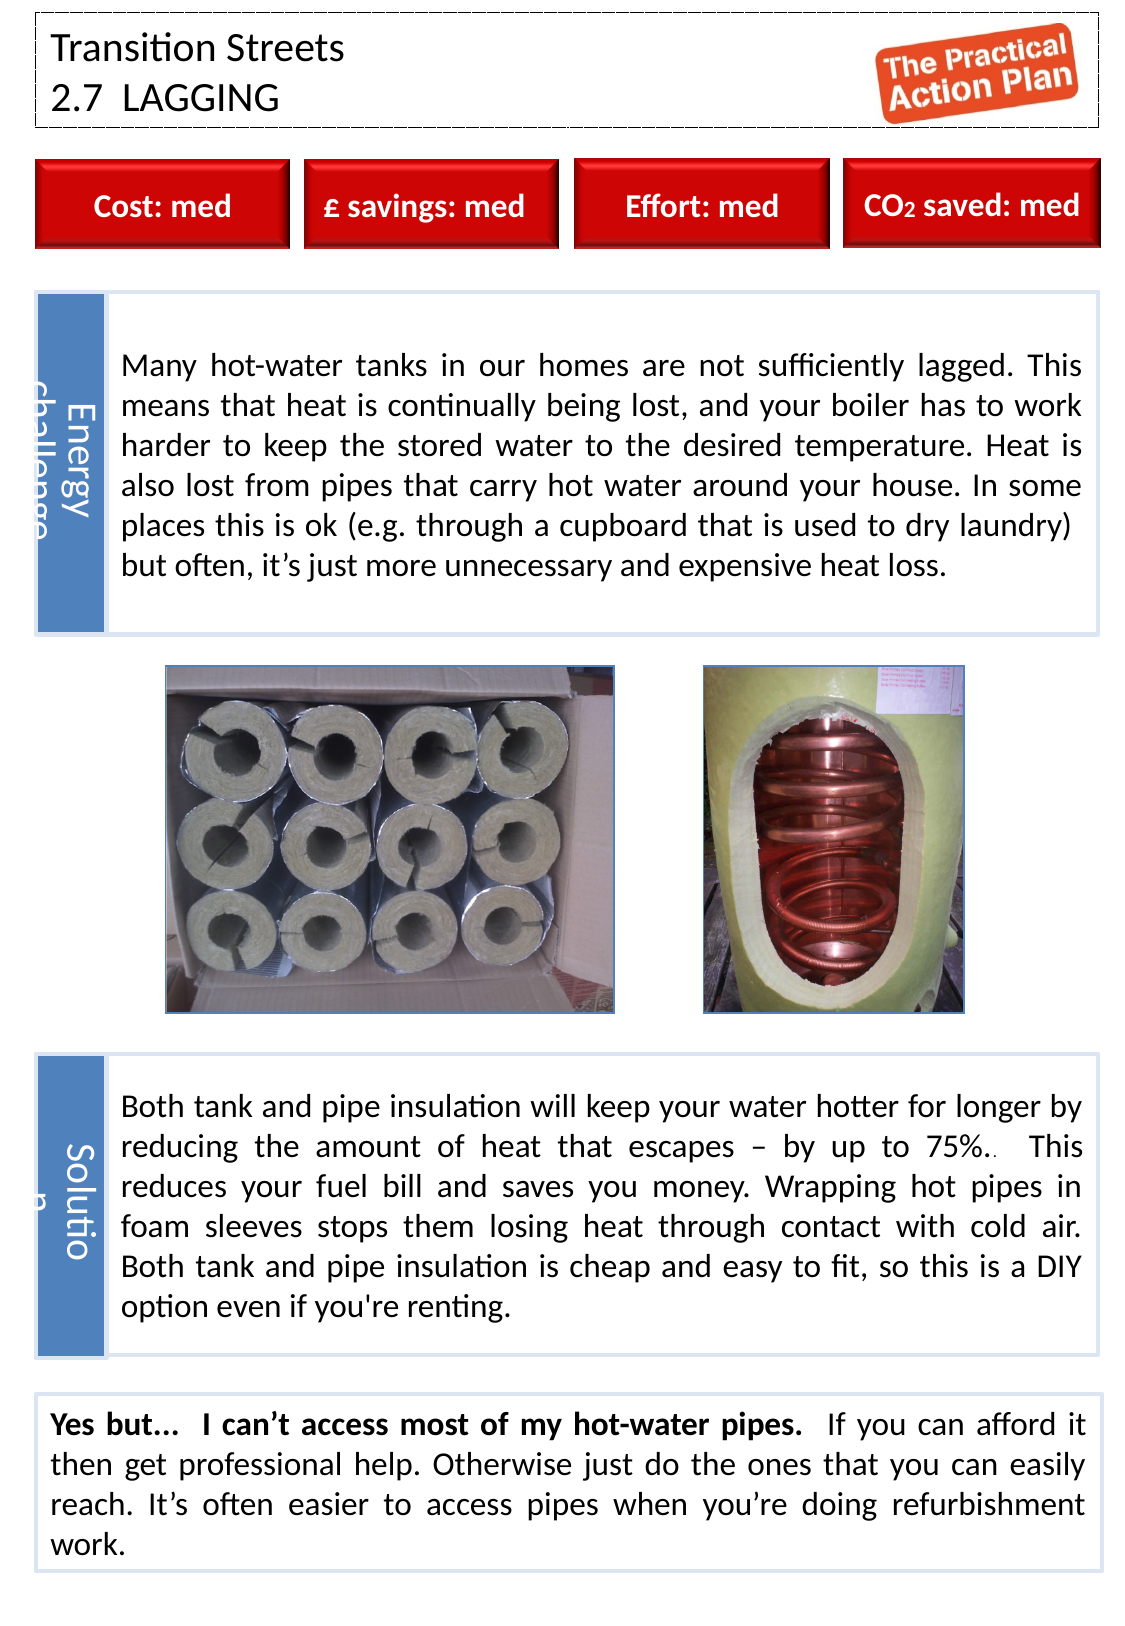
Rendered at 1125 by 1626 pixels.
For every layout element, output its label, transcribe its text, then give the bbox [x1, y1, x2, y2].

picture [841, 156, 1103, 250]
text_box £ savings: med [304, 160, 560, 249]
text_box [35, 1287, 107, 1359]
picture [302, 157, 561, 251]
text_box Cost: med [35, 160, 291, 249]
picture [166, 666, 614, 1013]
picture [33, 157, 292, 251]
text_box Solution [34, 1118, 107, 1287]
text_box [35, 615, 107, 635]
text_box Both tank and pipe insulation will keep your water hotter for longer by reducing the amount of heat that escapes – by up to 75%.. This reduces your fuel bill and saves you money. Wrapping hot pipes in foam sleeves stops them losing heat through contact with cold air. Both tank and pipe insulation is cheap and easy to fit, so this is a DIY option even if you're renting. [107, 1053, 1099, 1355]
text_box Transition Streets 2.7 LAGGING [35, 12, 1099, 128]
text_box Energy challenge [35, 307, 108, 615]
picture [572, 156, 832, 251]
text_box [35, 1053, 107, 1118]
text_box Many hot-water tanks in our homes are not sufficiently lagged. This means that heat is continually being lost, and your boiler has to work harder to keep the stored water to the desired temperature. Heat is also lost from pipes that carry hot water around your house. In some places this is ok (e.g. through a cupboard that is used to dry laundry) but often, it’s just more unnecessary and expensive heat loss. [107, 291, 1099, 635]
text_box [35, 291, 107, 307]
text_box CO2 saved: med [845, 159, 1100, 248]
text_box Effort: med [575, 159, 830, 249]
picture [704, 666, 964, 1013]
text_box Yes but... I can’t access most of my hot-water pipes. If you can afford it then get professional help. Otherwise just do the ones that you can easily reach. It’s often easier to access pipes when you’re doing refurbishment work. [35, 1393, 1102, 1571]
